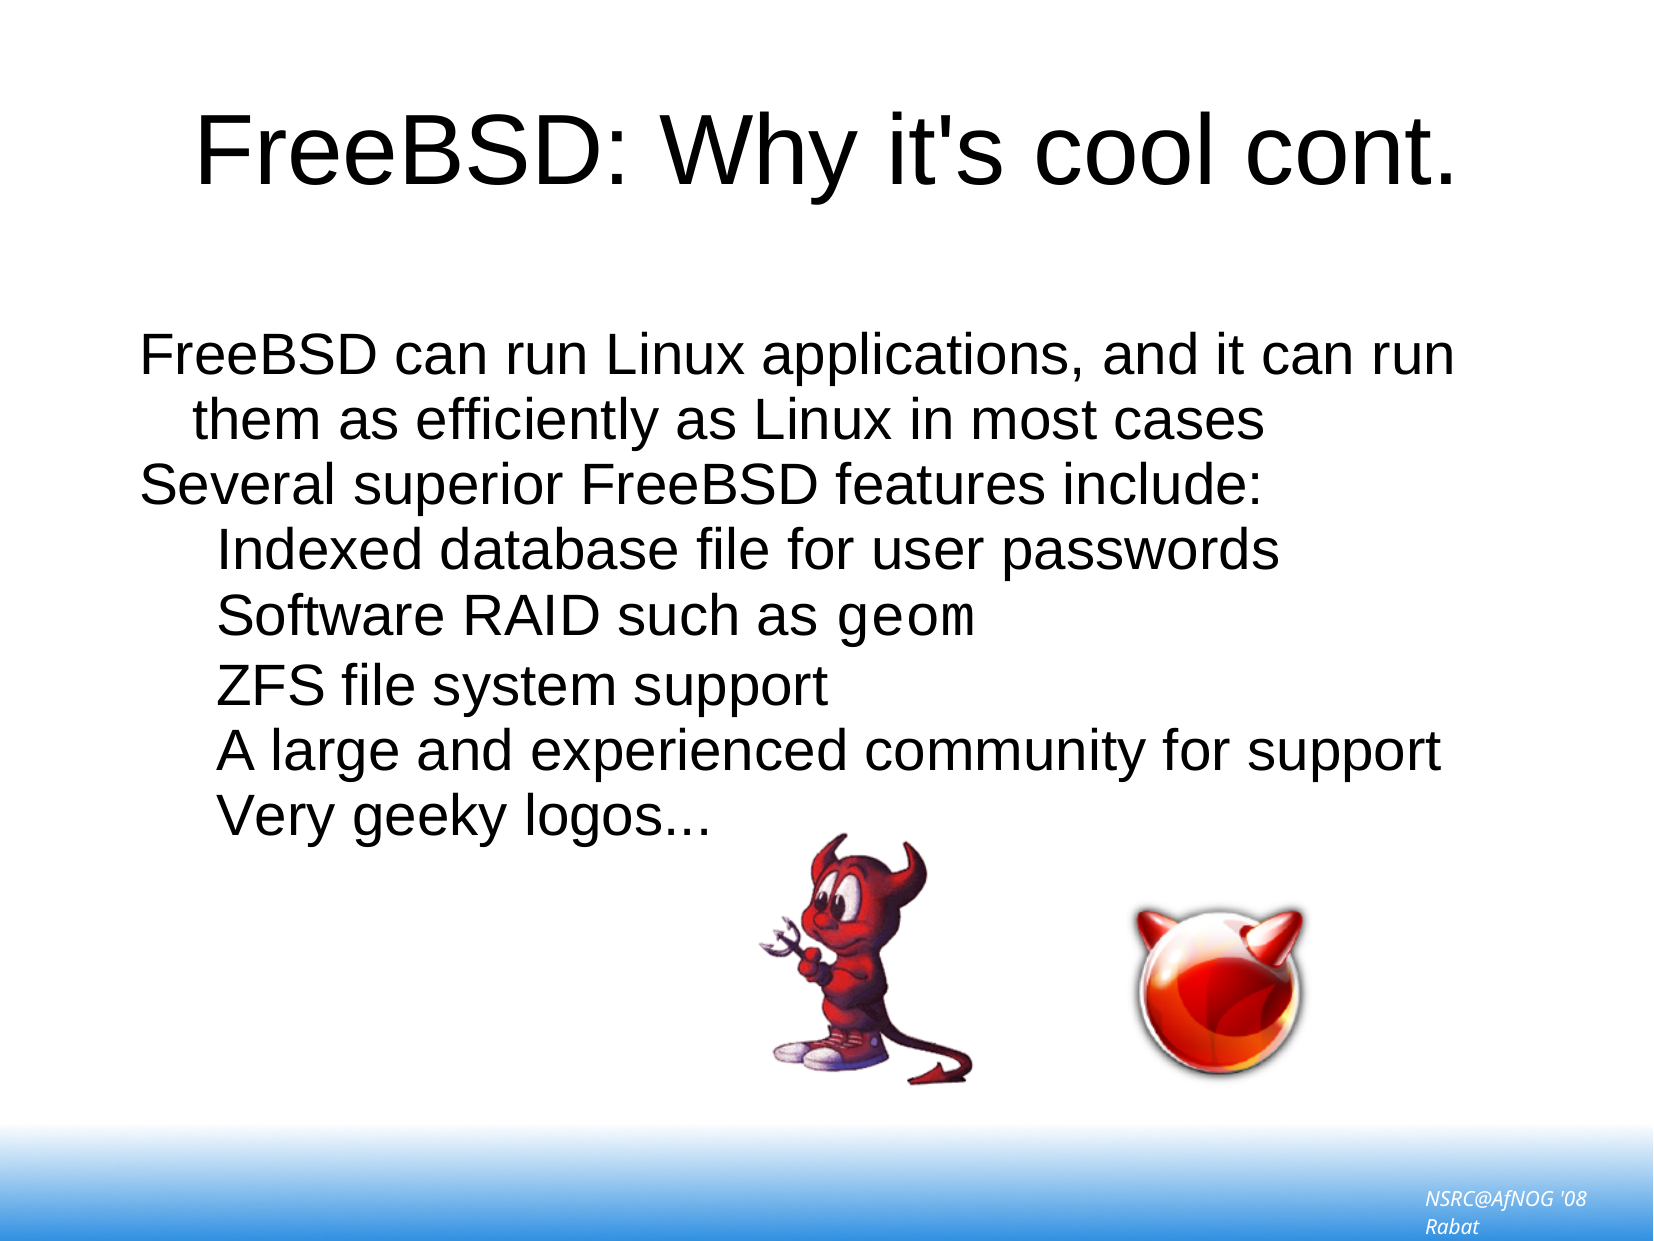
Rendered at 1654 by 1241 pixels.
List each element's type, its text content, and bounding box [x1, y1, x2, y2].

title FreeBSD: Why it's cool cont. [121, 46, 1534, 254]
picture [1125, 899, 1313, 1088]
picture [0, 1122, 1653, 1241]
picture [754, 829, 976, 1088]
list FreeBSD can run Linux applications, and it can run them as efficiently as Linux in most cases Several superior FreeBSD features include: Indexed database file for user passwords Software RAID such as geom ZFS file system support A large and experienced community for support Very geeky logos... [121, 322, 1561, 1133]
